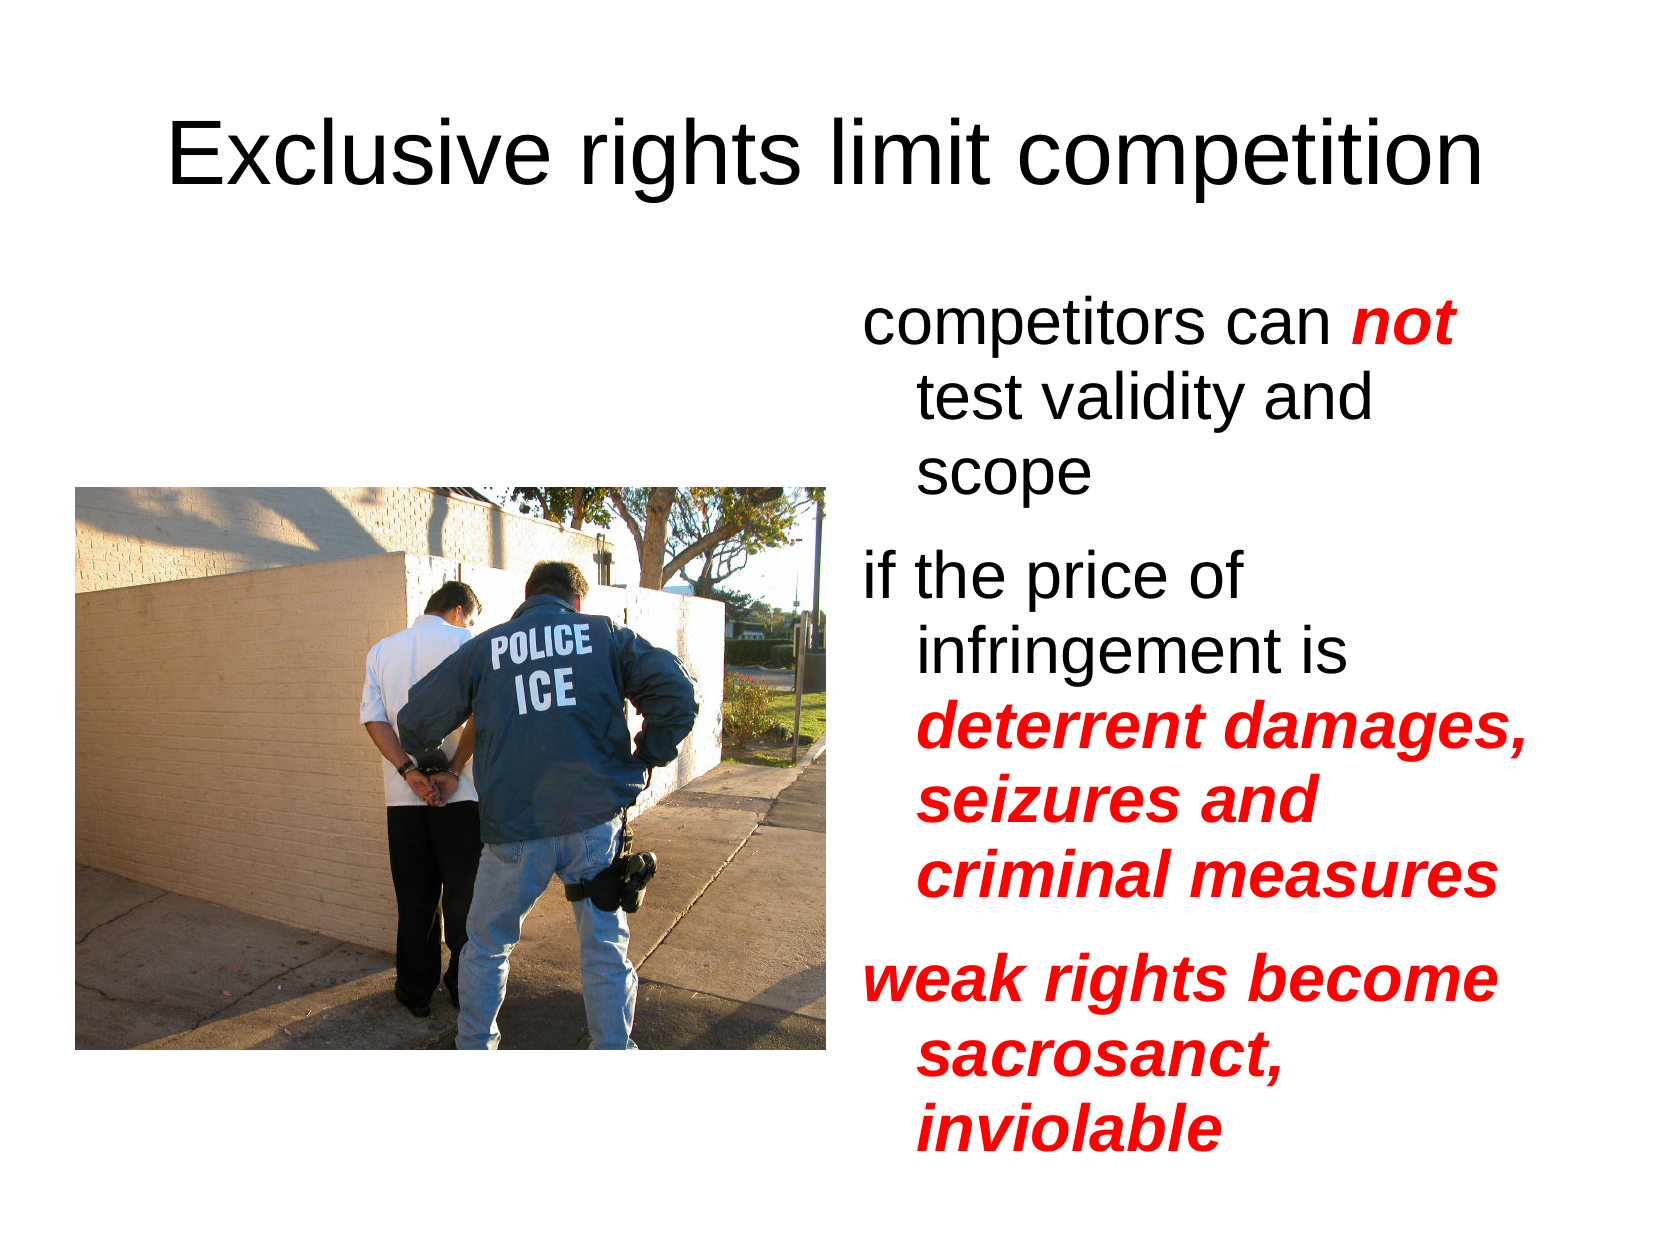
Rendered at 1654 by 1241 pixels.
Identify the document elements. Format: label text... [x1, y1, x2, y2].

list competitors can not test validity and scope if the price of infringement is deterrent damages, seizures and criminal measures weak rights become sacrosanct, inviolable [845, 284, 1572, 1166]
title Exclusive rights limit competition [82, 49, 1571, 257]
picture [75, 487, 826, 1051]
